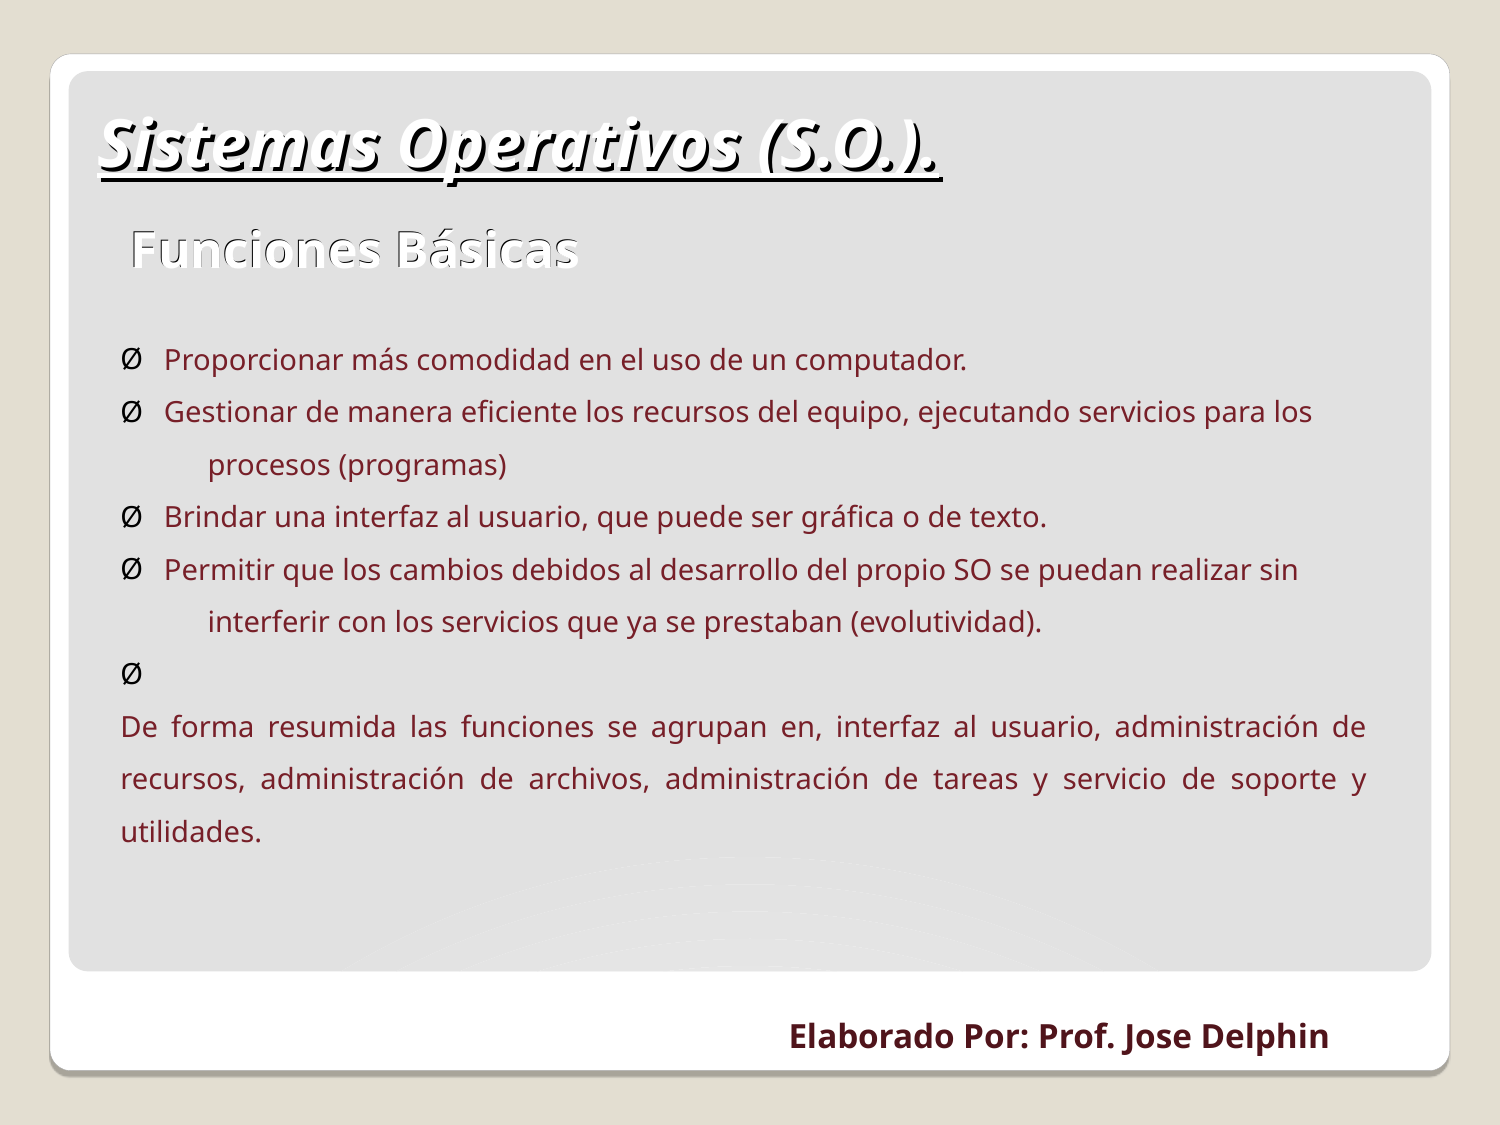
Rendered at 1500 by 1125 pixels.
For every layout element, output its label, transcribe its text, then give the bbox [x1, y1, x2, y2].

text_box Sistemas Operativos (S.O.). [82, 94, 954, 189]
text_box Proporcionar más comodidad en el uso de un computador. Gestionar de manera eficiente los recursos del equipo, ejecutando servicios para los procesos (programas) Brindar una interfaz al usuario, que puede ser gráfica o de texto. Permitir que los cambios debidos al desarrollo del propio SO se puedan realizar sin interferir con los servicios que ya se prestaban (evolutividad). De forma resumida las funciones se agrupan en, interfaz al usuario, administración de recursos, administración de archivos, administración de tareas y servicio de soporte y utilidades. [105, 316, 1383, 856]
text_box Elaborado Por: Prof. Jose Delphin [773, 1002, 1430, 1063]
text_box Funciones Básicas [116, 211, 595, 286]
